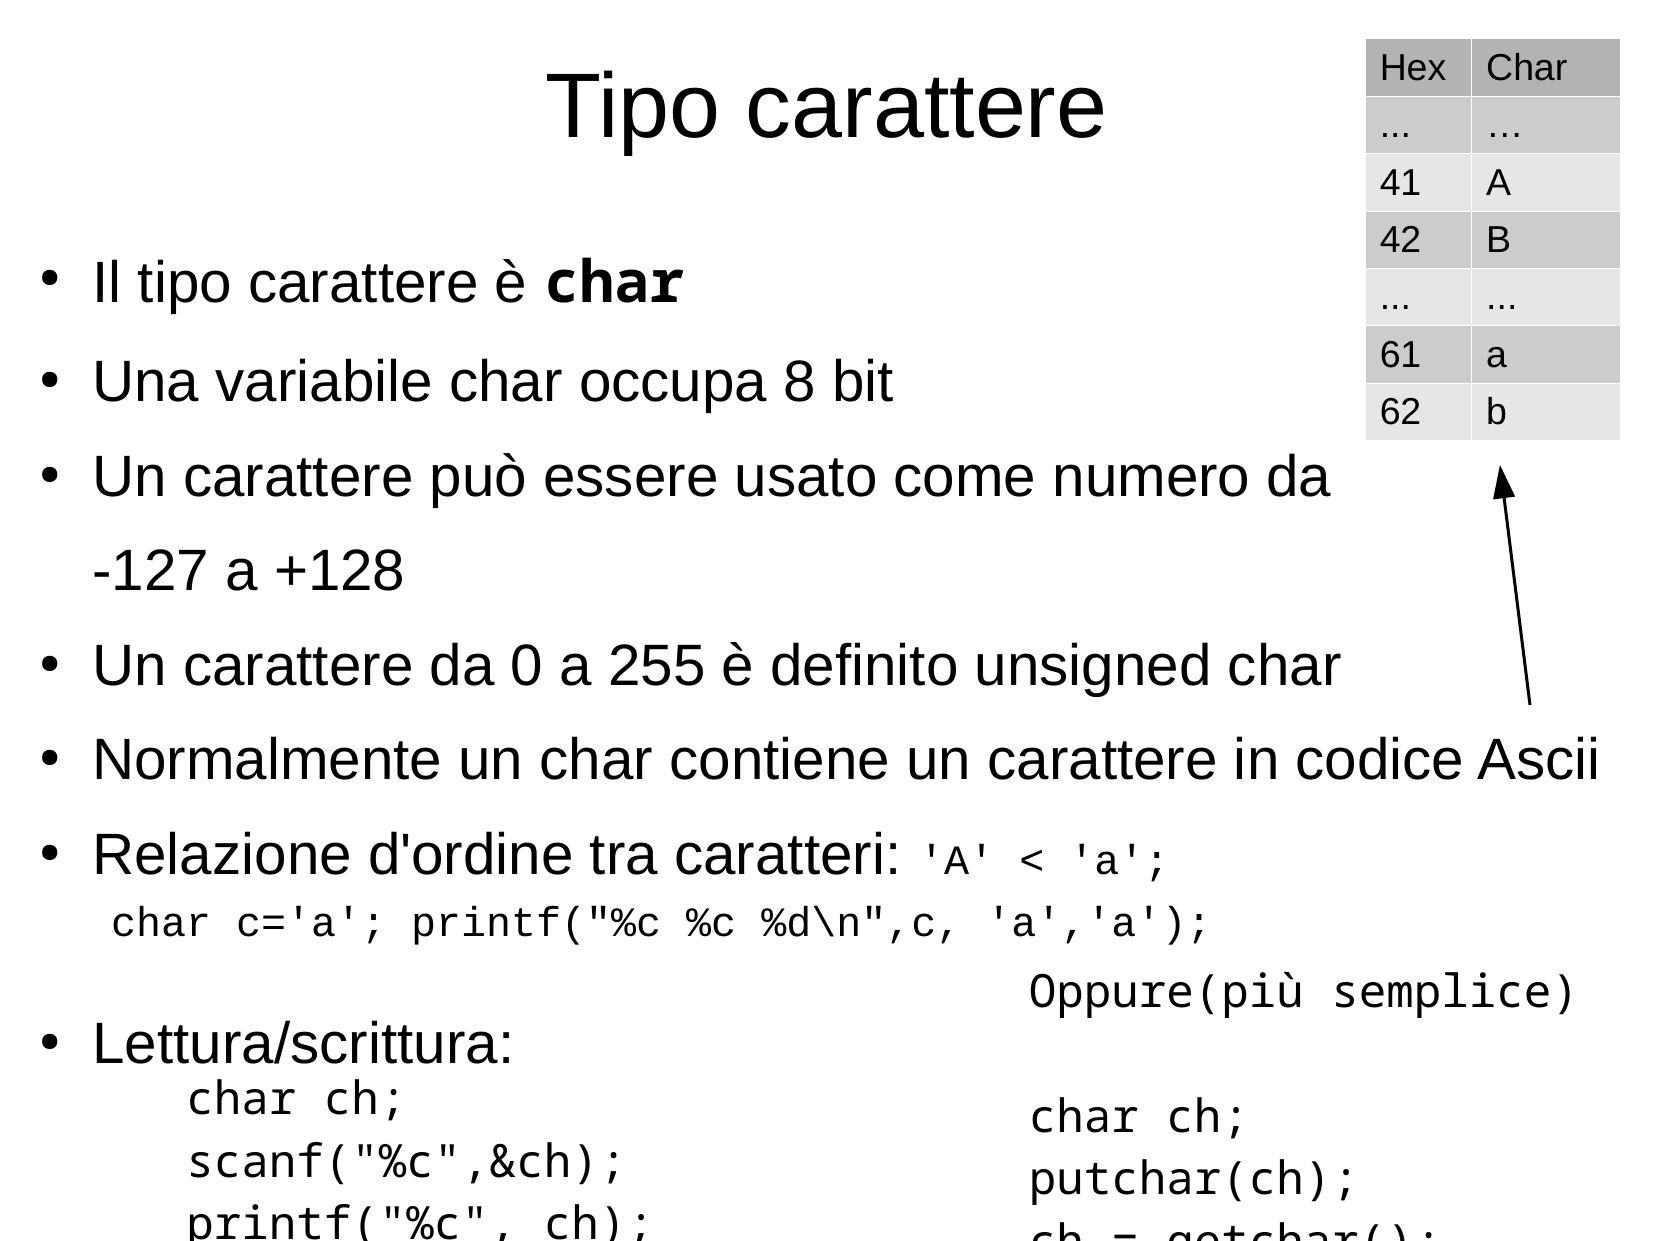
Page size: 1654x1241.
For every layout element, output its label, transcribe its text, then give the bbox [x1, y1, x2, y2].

table_cell b [1472, 384, 1620, 440]
table_cell ... [1366, 97, 1471, 153]
table_cell 62 [1366, 384, 1471, 440]
table_cell ... [1366, 269, 1471, 325]
table_cell B [1472, 212, 1620, 268]
table_header Char [1472, 39, 1620, 96]
table_cell … [1472, 97, 1620, 153]
table_cell a [1472, 326, 1620, 383]
text_box char c='a'; printf("%c %c %d\n",c, 'a','a'); [96, 894, 1237, 958]
table_cell 61 [1366, 326, 1471, 383]
list Il tipo carattere è char Una variabile char occupa 8 bit Un carattere può essere usato come numero da -127 a +128 Un carattere da 0 a 255 è definito unsigned char Normalmente un char contiene un carattere in codice Ascii Relazione d'ordine tra caratteri: 'A' < 'a'; Lettura/scrittura: [21, 240, 1654, 1201]
title Tipo carattere [82, 2, 1571, 210]
text_box char ch; scanf("%c",&ch); printf("%c", ch); [30, 1058, 820, 1241]
table_cell 41 [1366, 154, 1471, 211]
text_box Oppure(più semplice) char ch; putchar(ch); ch = getchar(); [1014, 950, 1594, 1232]
table_cell A [1472, 154, 1620, 211]
table_cell ... [1472, 269, 1620, 325]
table_cell 42 [1366, 212, 1471, 268]
table_header Hex [1366, 39, 1471, 96]
